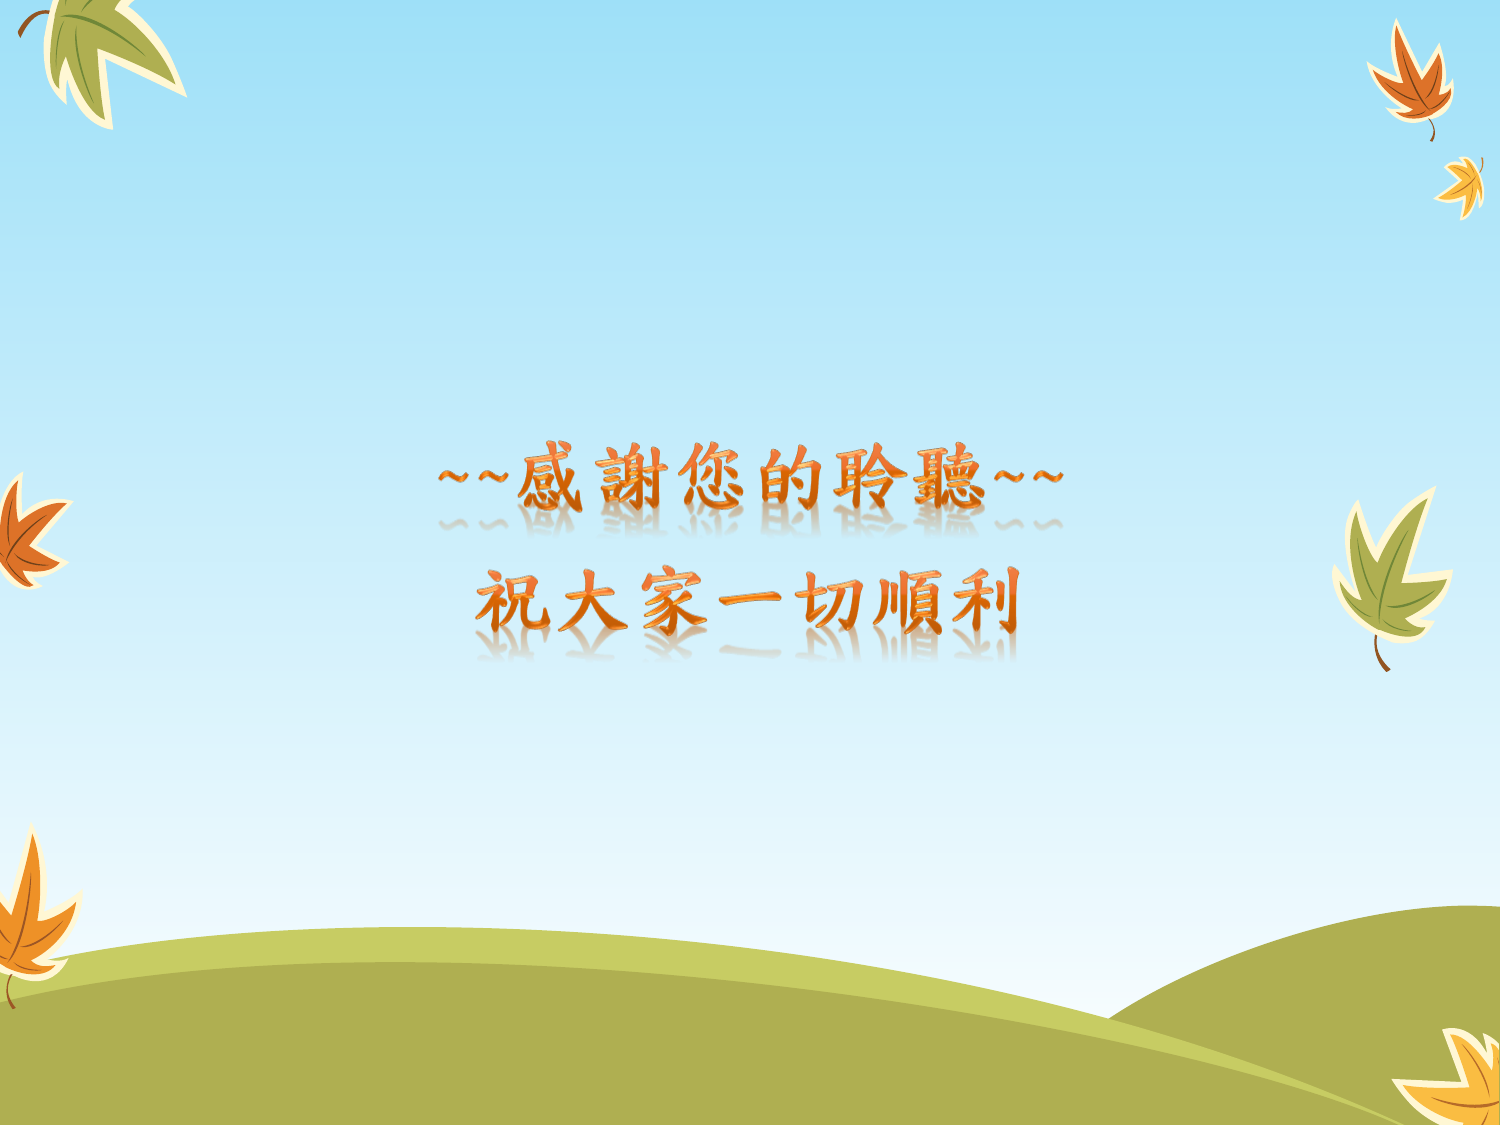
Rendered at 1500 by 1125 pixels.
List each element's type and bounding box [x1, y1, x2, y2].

picture [338, 349, 1162, 705]
